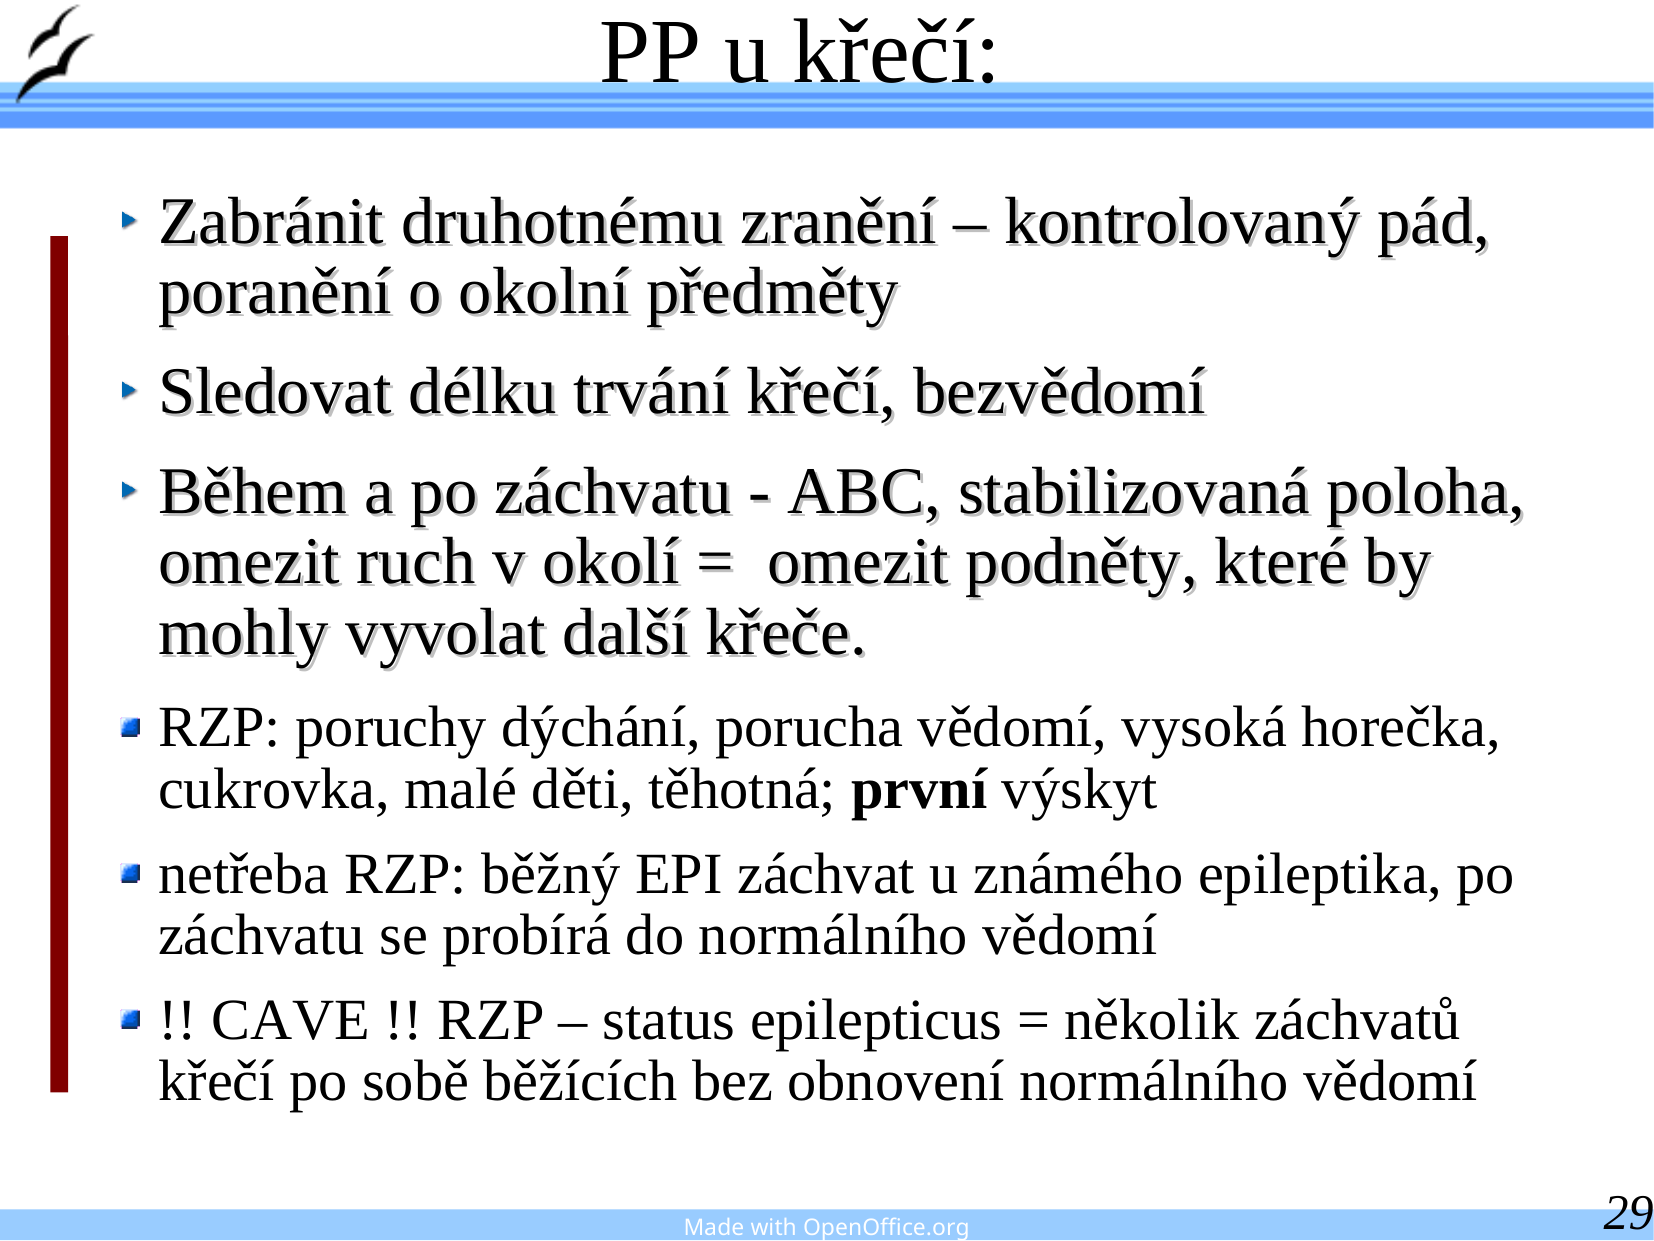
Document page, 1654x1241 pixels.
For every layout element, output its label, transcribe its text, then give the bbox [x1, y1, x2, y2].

title PP u křečí: [94, 0, 1507, 107]
list Zabránit druhotnému zranění – kontrolovaný pád, poranění o okolní předměty Sledovat délku trvání křečí, bezvědomí Během a po záchvatu - ABC, stabilizovaná poloha, omezit ruch v okolí = omezit podněty, které by mohly vyvolat další křeče. RZP: poruchy dýchání, porucha vědomí, vysoká horečka, cukrovka, malé děti, těhotná; první výskyt netřeba RZP: běžný EPI záchvat u známého epileptika, po záchvatu se probírá do normálního vědomí !! CAVE !! RZP – status epilepticus = několik záchvatů křečí po sobě běžících bez obnovení normálního vědomí [120, 186, 1534, 1241]
picture [0, 0, 1654, 133]
